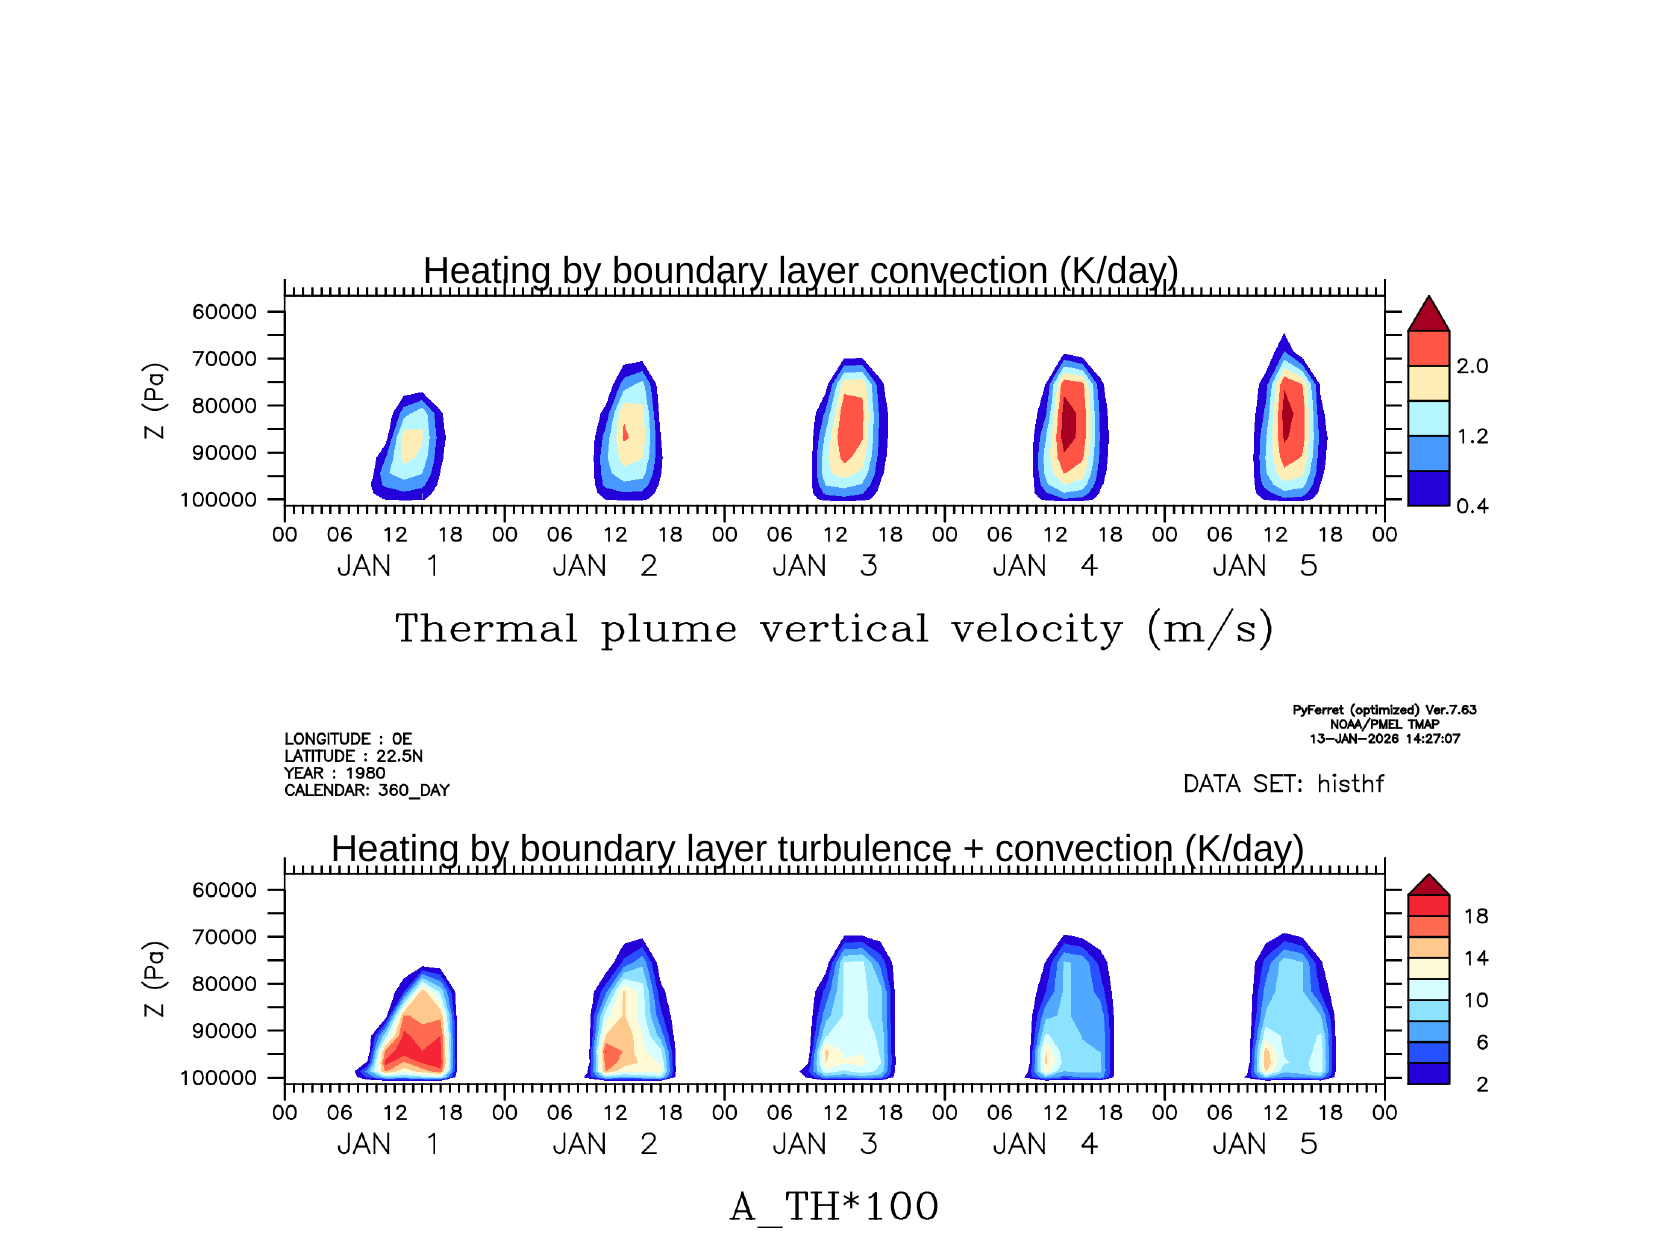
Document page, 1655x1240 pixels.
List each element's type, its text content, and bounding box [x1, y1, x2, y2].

text_box Heating by boundary layer convection (K/day) [408, 241, 1299, 341]
picture [132, 256, 1490, 1228]
text_box Heating by boundary layer turbulence + convection (K/day) [316, 820, 1362, 920]
